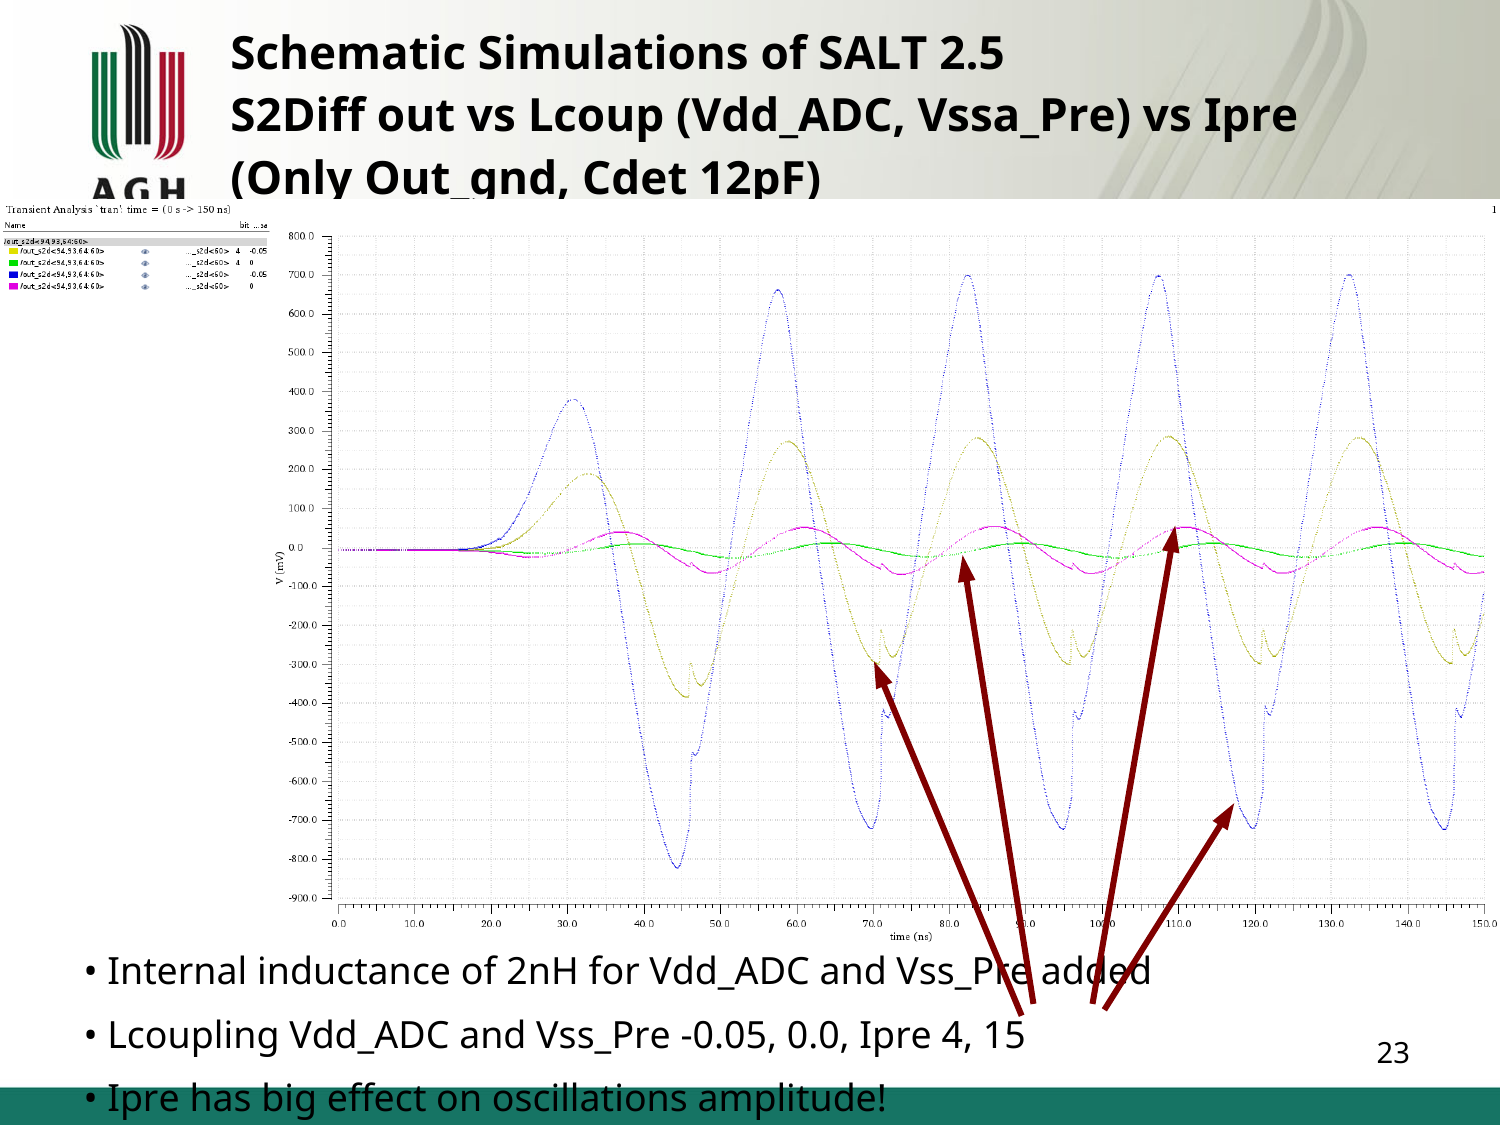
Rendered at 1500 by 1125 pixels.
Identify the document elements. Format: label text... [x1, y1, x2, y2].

title Schematic Simulations of SALT 2.5 S2Diff out vs Lcoup (Vdd_ADC, Vssa_Pre) vs Ipre (Only Out_gnd, Cdet 12pF) [230, 7, 1489, 199]
picture [0, 0, 1500, 1125]
list Internal inductance of 2nH for Vdd_ADC and Vss_Pre added Lcoupling Vdd_ADC and Vss_Pre -0.05, 0.0, Ipre 4, 15 Ipre has big effect on oscillations amplitude! [23, 945, 1465, 1101]
